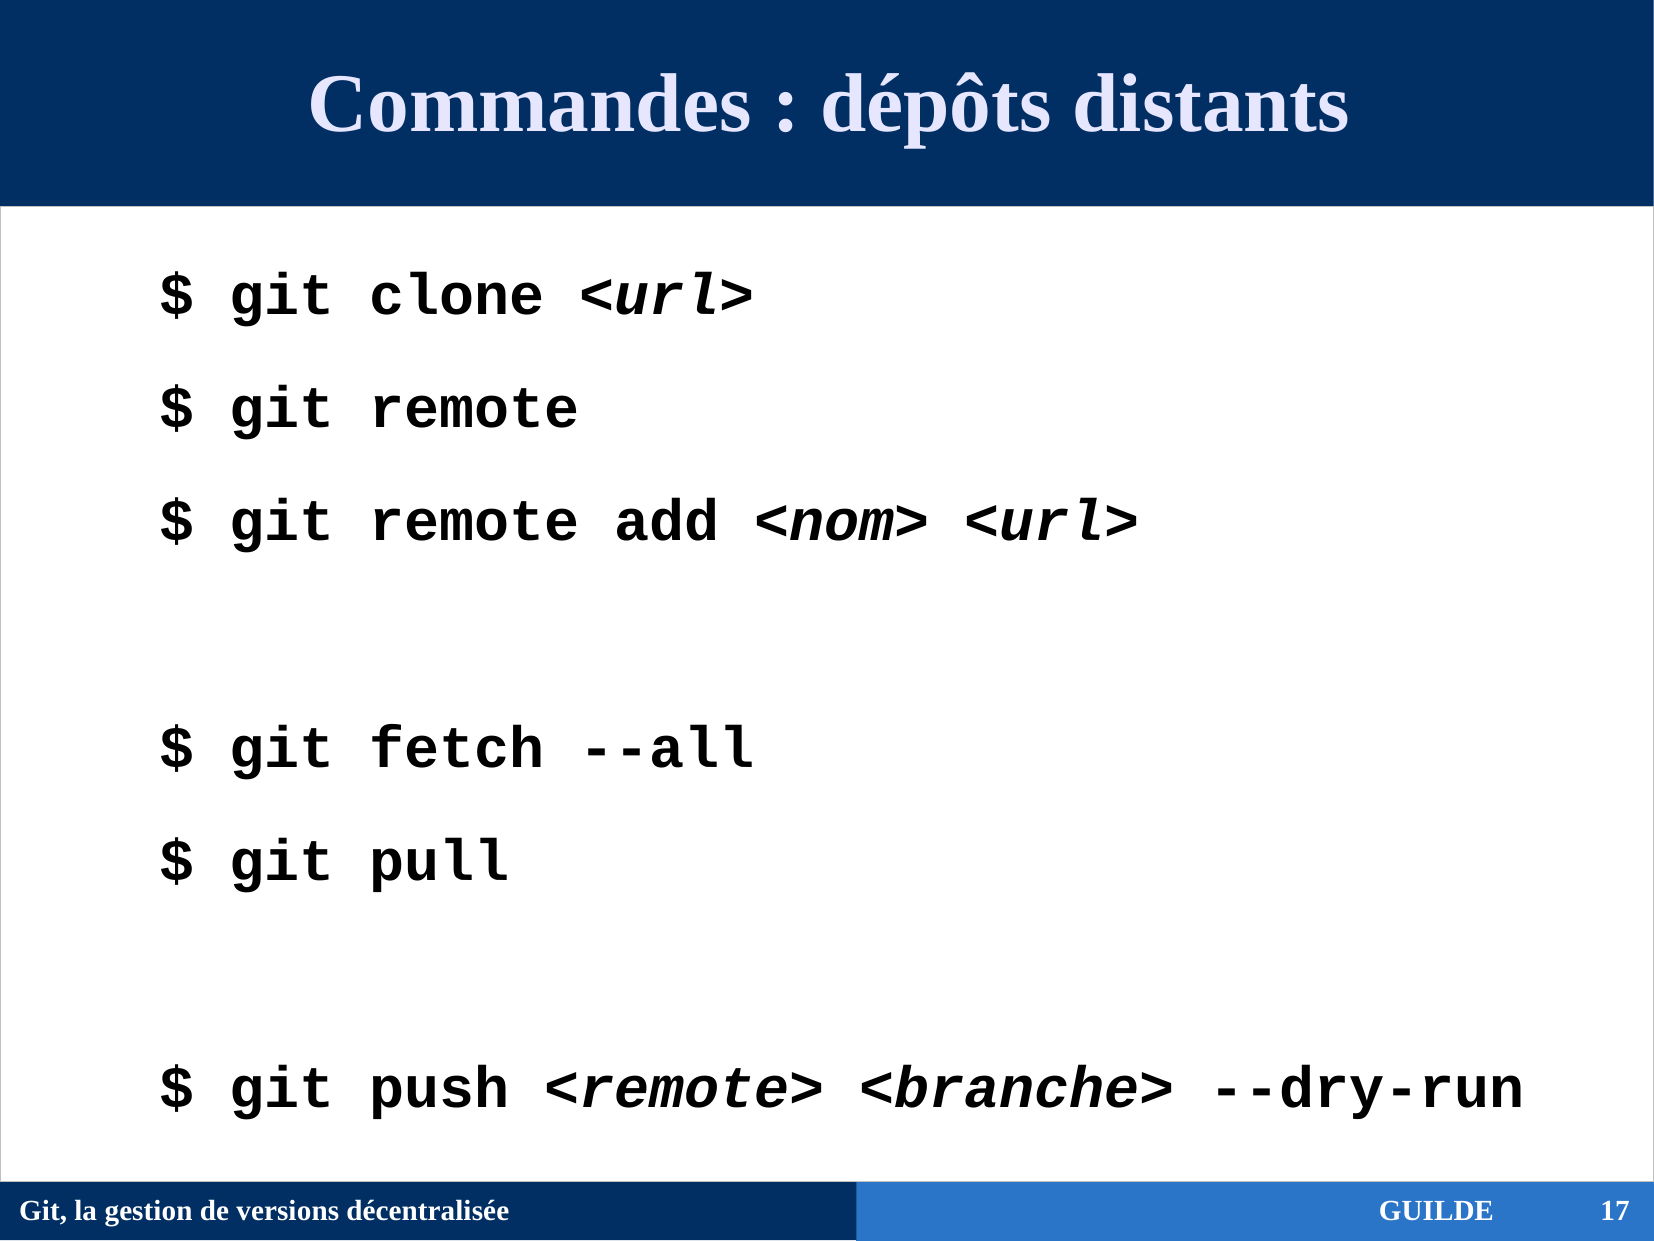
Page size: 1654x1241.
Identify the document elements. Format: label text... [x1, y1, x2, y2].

list $ git clone <url> $ git remote $ git remote add <nom> <url> $ git fetch --all $ git pull $ git push <remote> <branche> --dry-run [88, 265, 1595, 1201]
title Commandes : dépôts distants [123, 0, 1536, 208]
